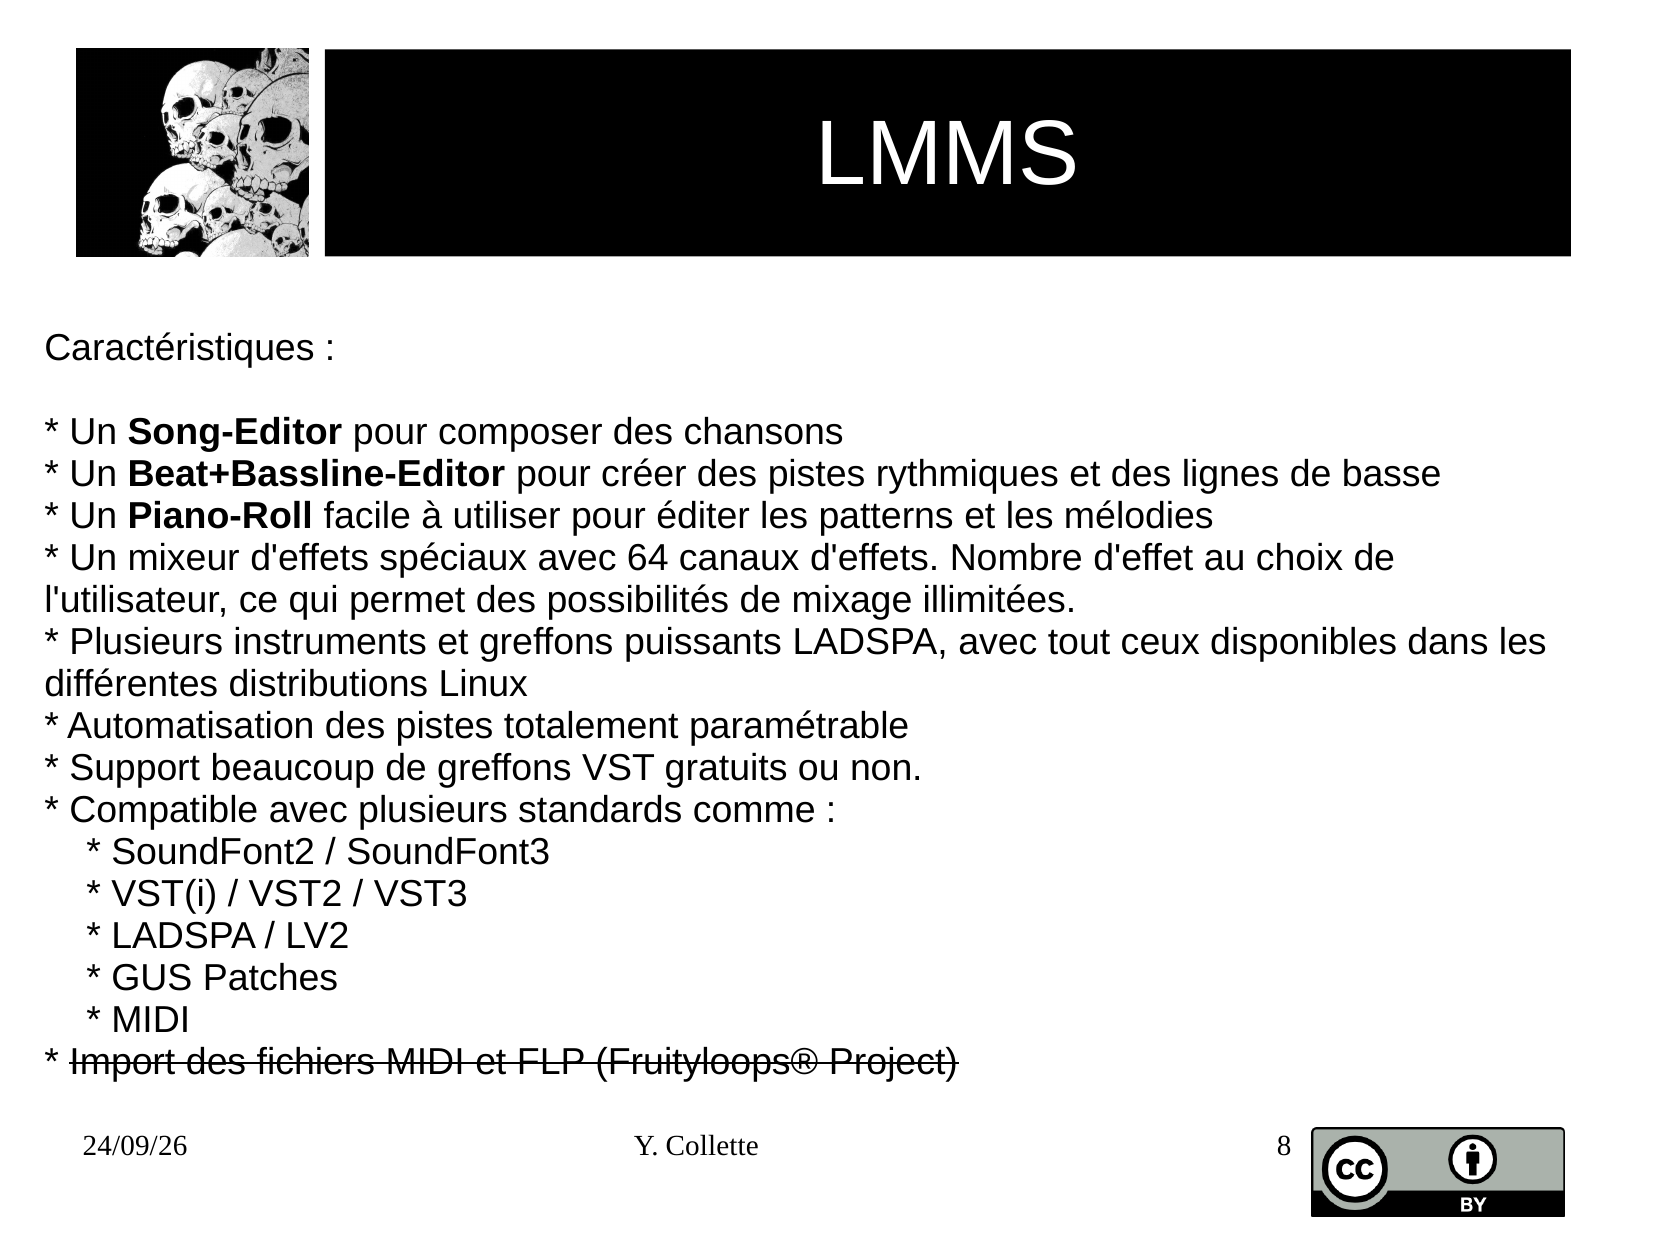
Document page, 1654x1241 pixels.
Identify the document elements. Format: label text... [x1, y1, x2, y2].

picture [76, 48, 309, 257]
text_box Caractéristiques : * Un Song-Editor pour composer des chansons * Un Beat+Bassline-Editor pour créer des pistes rythmiques et des lignes de basse * Un Piano-Roll facile à utiliser pour éditer les patterns et les mélodies * Un mixeur d'effets spéciaux avec 64 canaux d'effets. Nombre d'effet au choix de l'utilisateur, ce qui permet des possibilités de mixage illimitées. * Plusieurs instruments et greffons puissants LADSPA, avec tout ceux disponibles dans les différentes distributions Linux * Automatisation des pistes totalement paramétrable * Support beaucoup de greffons VST gratuits ou non. * Compatible avec plusieurs standards comme : * SoundFont2 / SoundFont3 * VST(i) / VST2 / VST3 * LADSPA / LV2 * GUS Patches * MIDI * Import des fichiers MIDI et FLP (Fruityloops® Project) [29, 318, 1595, 1090]
title LMMS [324, 49, 1571, 257]
picture [1311, 1127, 1565, 1217]
